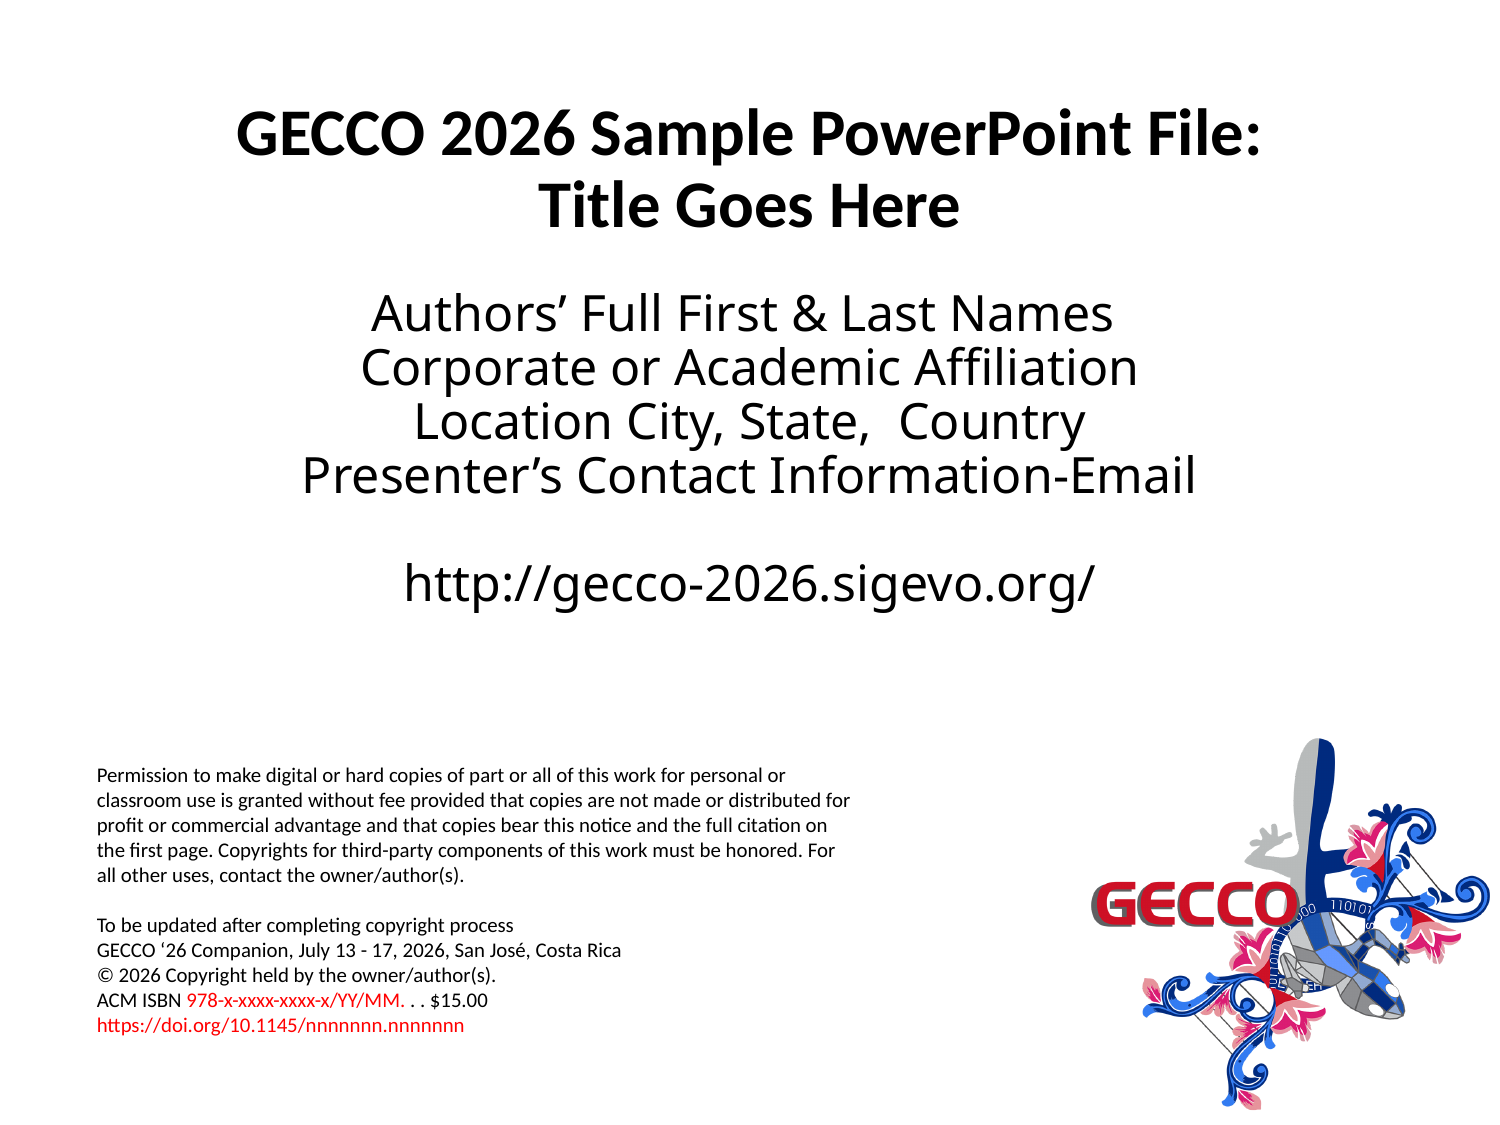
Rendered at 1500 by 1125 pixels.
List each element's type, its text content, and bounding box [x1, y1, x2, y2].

text_box Permission to make digital or hard copies of part or all of this work for personal or classroom use is granted without fee provided that copies are not made or distributed for profit or commercial advantage and that copies bear this notice and the full citation on the first page. Copyrights for third-party components of this work must be honored. For all other uses, contact the owner/author(s). To be updated after completing copyright process GECCO ‘26 Companion, July 13 - 17, 2026, San José, Costa Rica © 2026 Copyright held by the owner/author(s). ACM ISBN 978-x-xxxx-xxxx-x/YY/MM. . . $15.00 https://doi.org/10.1145/nnnnnnn.nnnnnnn [82, 754, 873, 1057]
subtitle Authors’ Full First & Last Names Corporate or Academic Affiliation Location City, State, Country Presenter’s Contact Information-Email http://gecco-2026.sigevo.org/ [187, 280, 1313, 725]
title GECCO 2026 Sample PowerPoint File: Title Goes Here [112, 89, 1388, 250]
